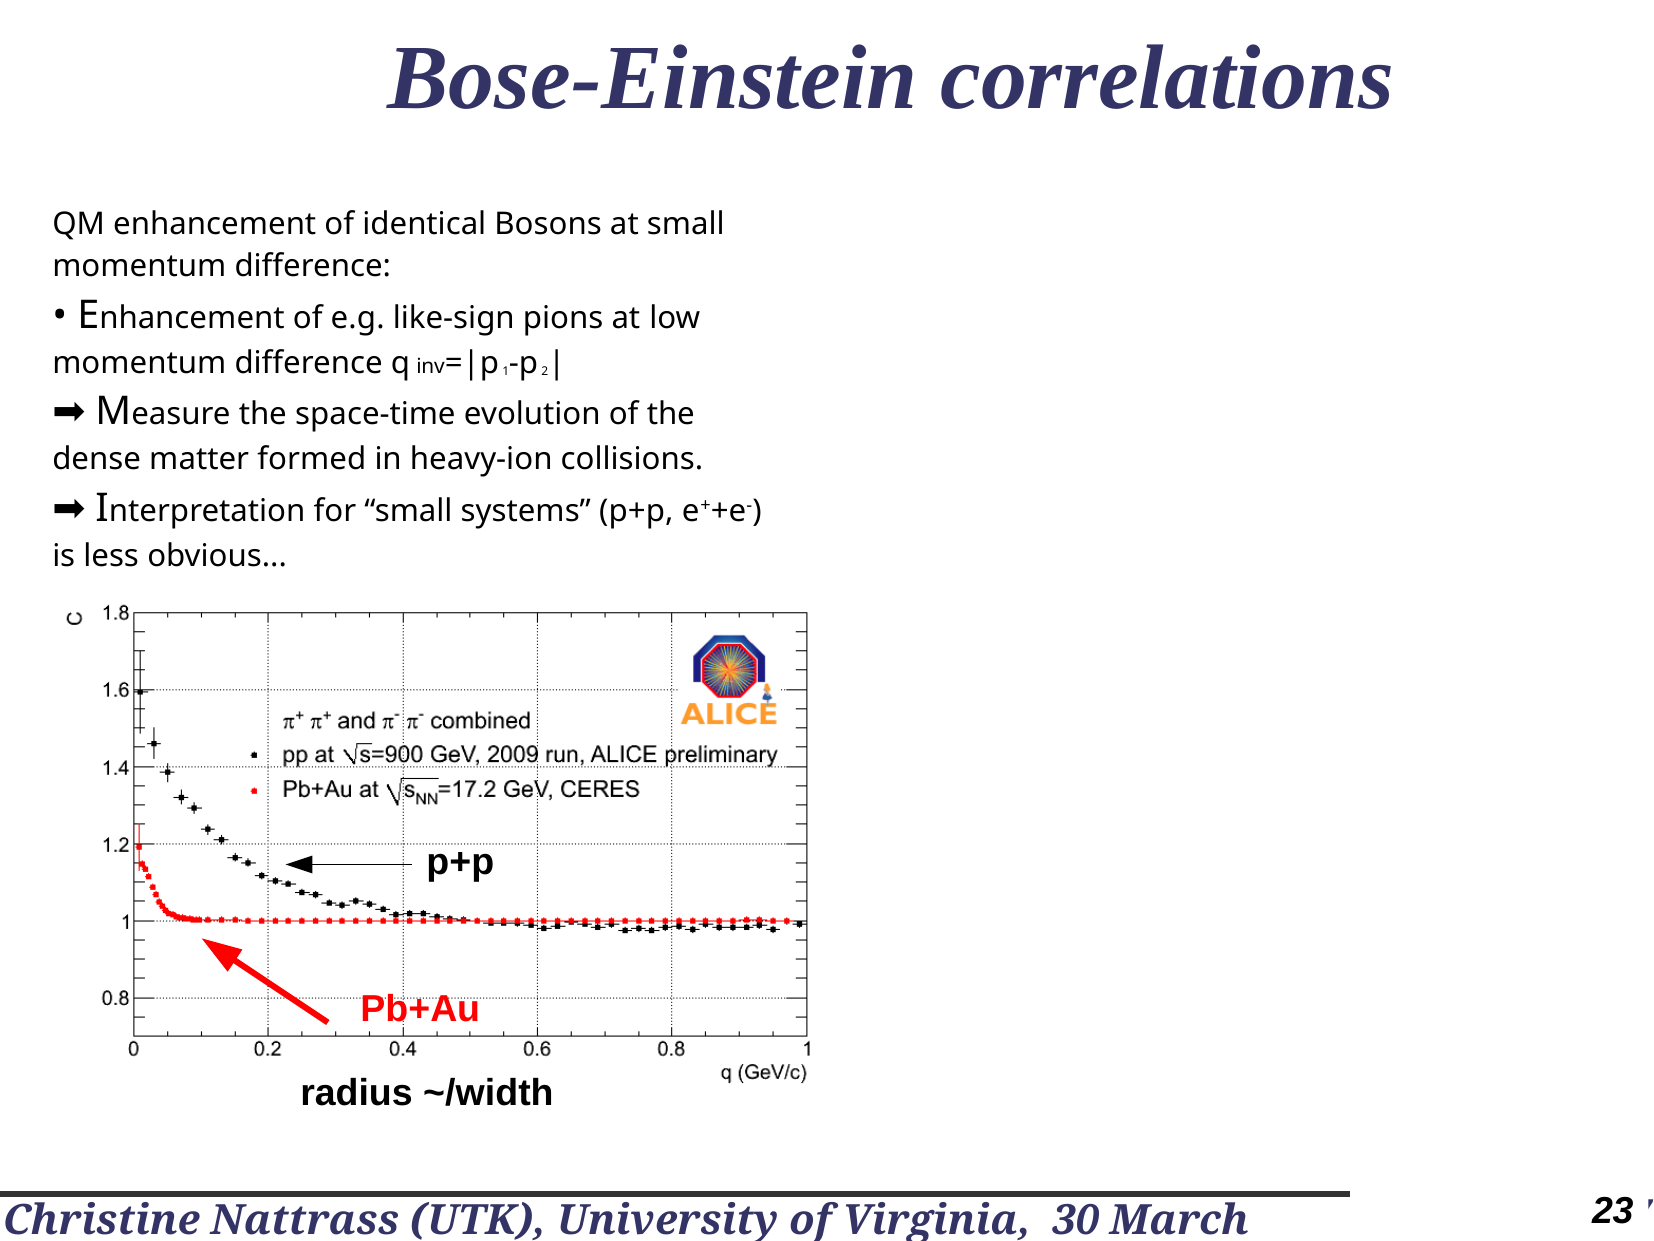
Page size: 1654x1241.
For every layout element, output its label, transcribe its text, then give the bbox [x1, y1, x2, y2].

picture [33, 570, 874, 1100]
text_box 23 [1573, 1181, 1649, 1239]
title Bose-Einstein correlations [147, 15, 1636, 139]
text_box Pb+Au [345, 980, 556, 1045]
text_box radius ~/width [285, 1064, 706, 1129]
text_box QM enhancement of identical Bosons at small momentum difference: • Enhancement of e.g. like-sign pions at low momentum difference q inv=|p 1-p 2| ➡ Measure the space-time evolution of the dense matter formed in heavy-ion collisions. ➡ Interpretation for “small systems” (p+p, e++e-) is less obvious... [37, 193, 869, 570]
text_box p+p [411, 832, 580, 897]
